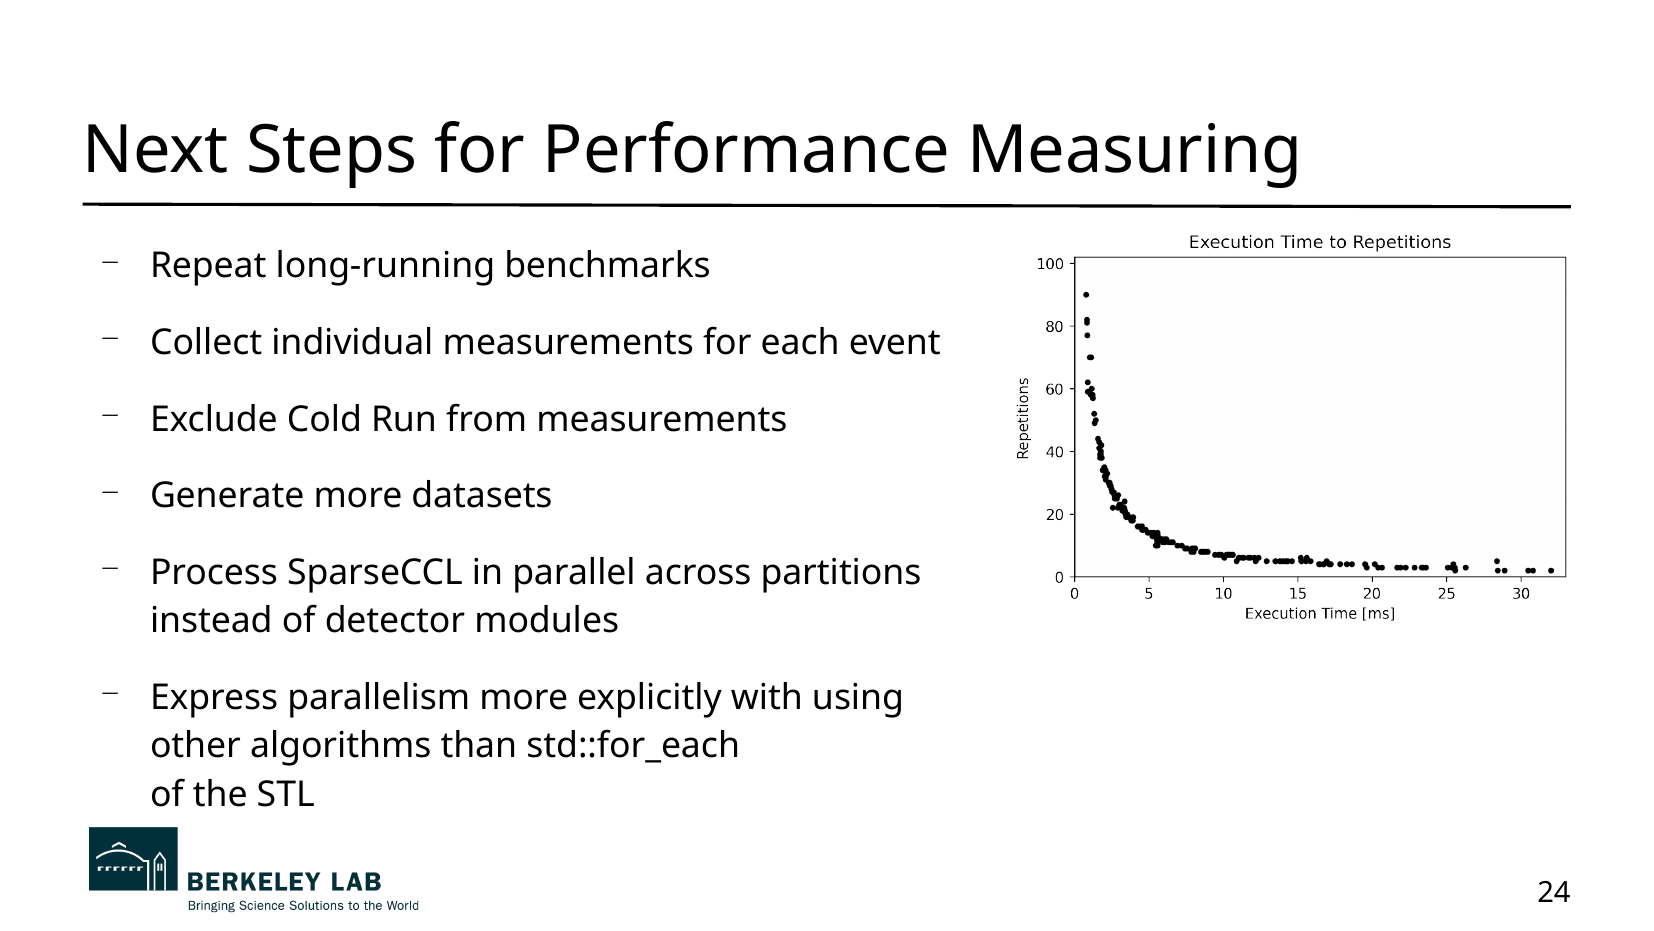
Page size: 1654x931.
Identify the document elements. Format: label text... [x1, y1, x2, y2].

list Repeat long-running benchmarks Collect individual measurements for each event Exclude Cold Run from measurements Generate more datasets Process SparseCCL in parallel across partitions instead of detector modules Express parallelism more explicitly with using other algorithms than std::for_each of the STL [82, 240, 976, 826]
title Next Steps for Performance Measuring [82, 37, 1571, 193]
picture [71, 809, 436, 930]
picture [1005, 224, 1576, 632]
